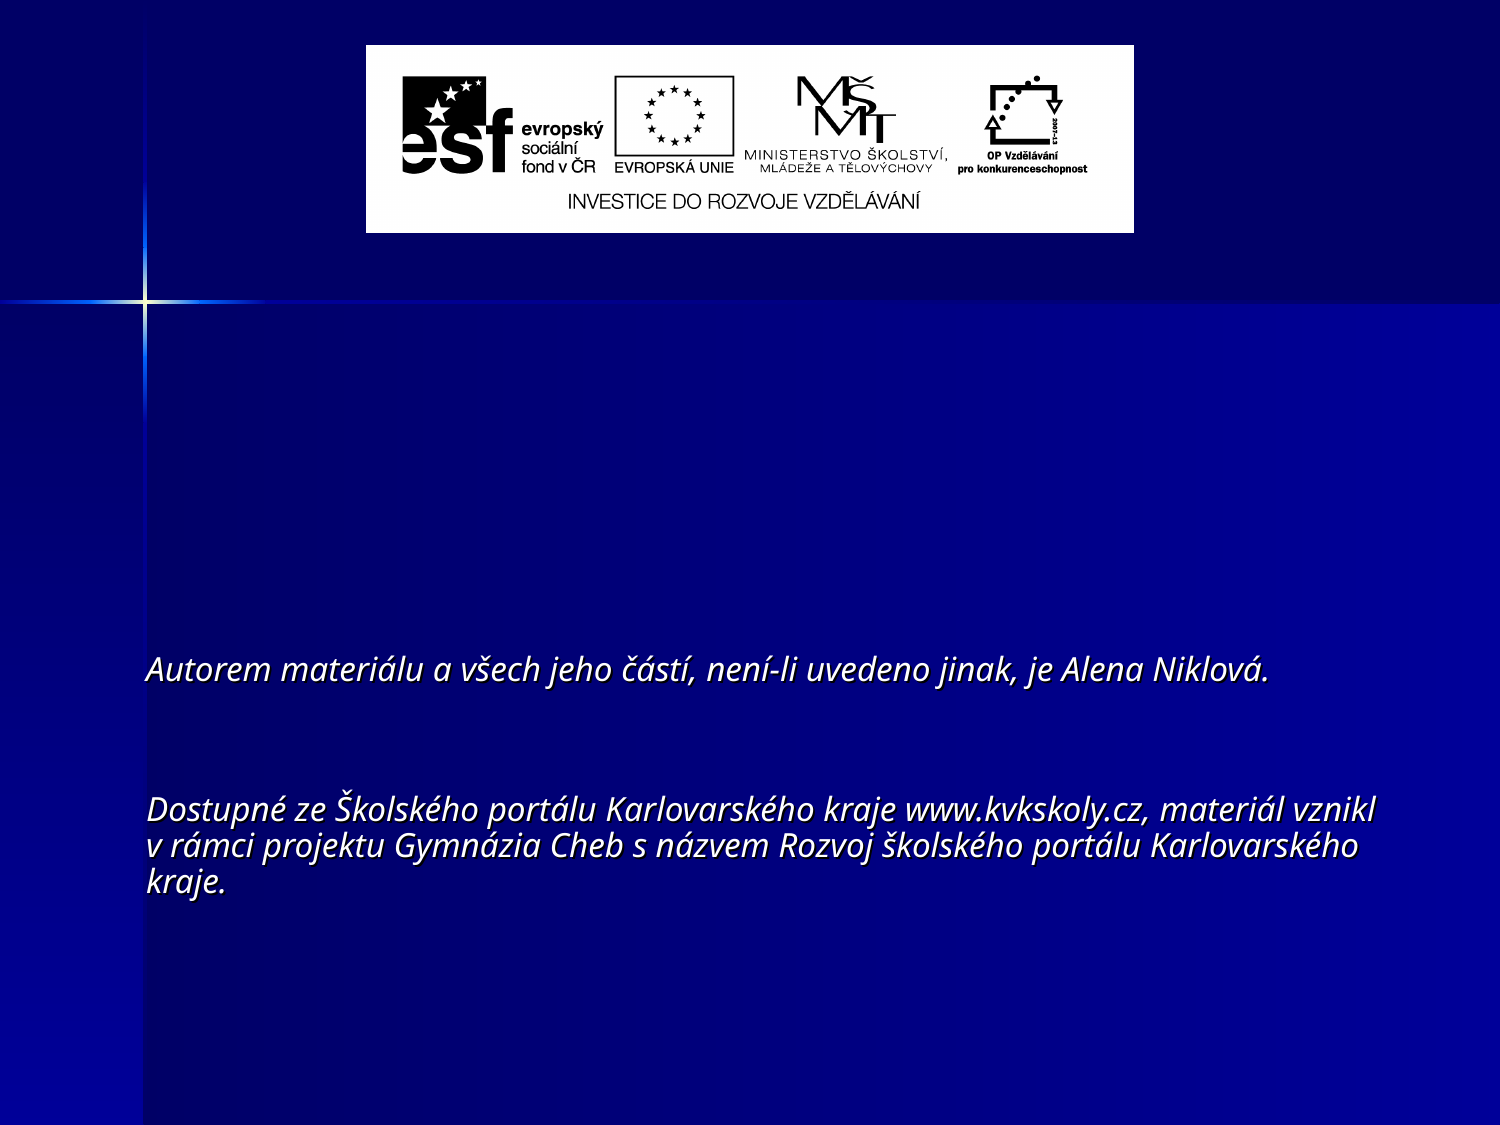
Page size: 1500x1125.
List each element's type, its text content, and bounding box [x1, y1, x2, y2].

list Autorem materiálu a všech jeho částí, není-li uvedeno jinak, je Alena Niklová. Dostupné ze Školského portálu Karlovarského kraje www.kvkskoly.cz, materiál vznikl v rámci projektu Gymnázia Cheb s názvem Rozvoj školského portálu Karlovarského kraje. [75, 262, 1426, 1006]
picture [366, 45, 1134, 233]
